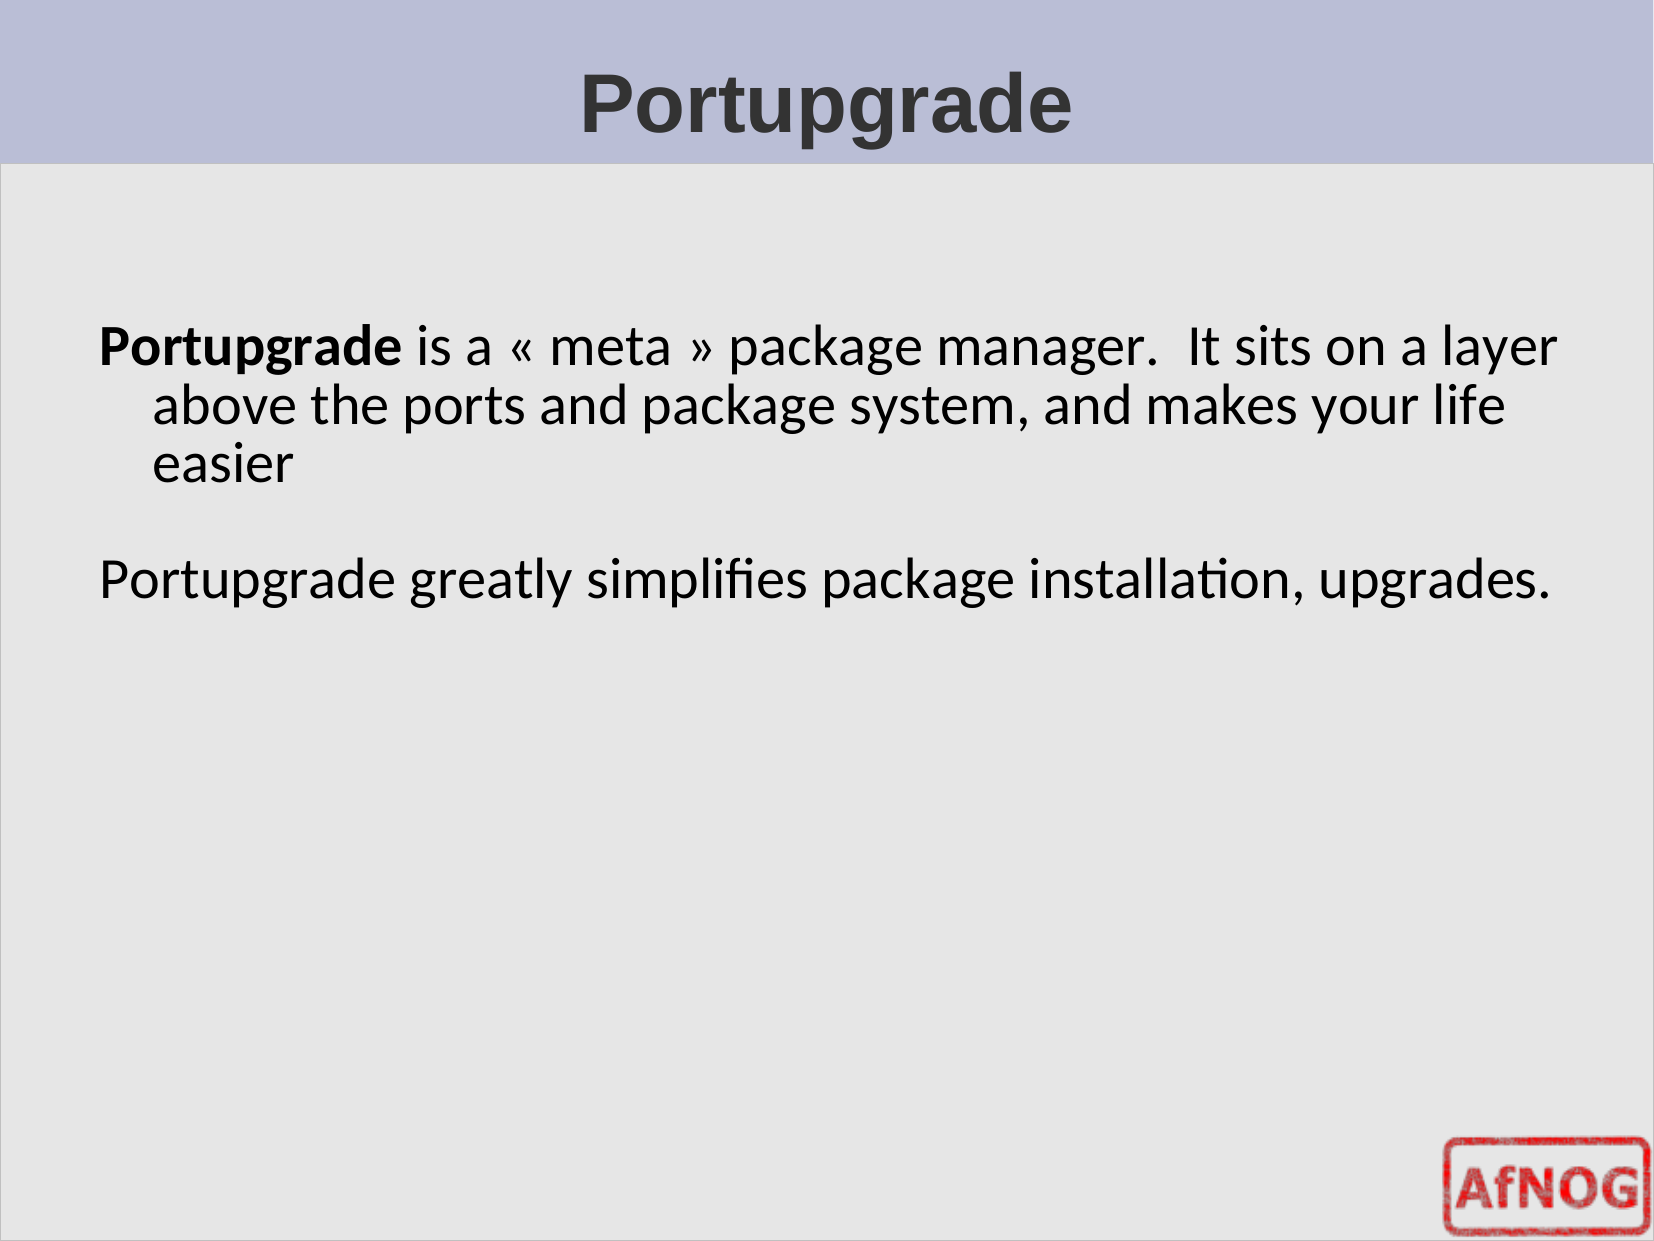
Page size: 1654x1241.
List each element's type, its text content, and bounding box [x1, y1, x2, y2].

title Portupgrade [0, 0, 1654, 208]
list Portupgrade is a « meta » package manager. It sits on a layer above the ports and package system, and makes your life easier Portupgrade greatly simplifies package installation, upgrades. [82, 322, 1561, 1132]
picture [1441, 1134, 1654, 1241]
